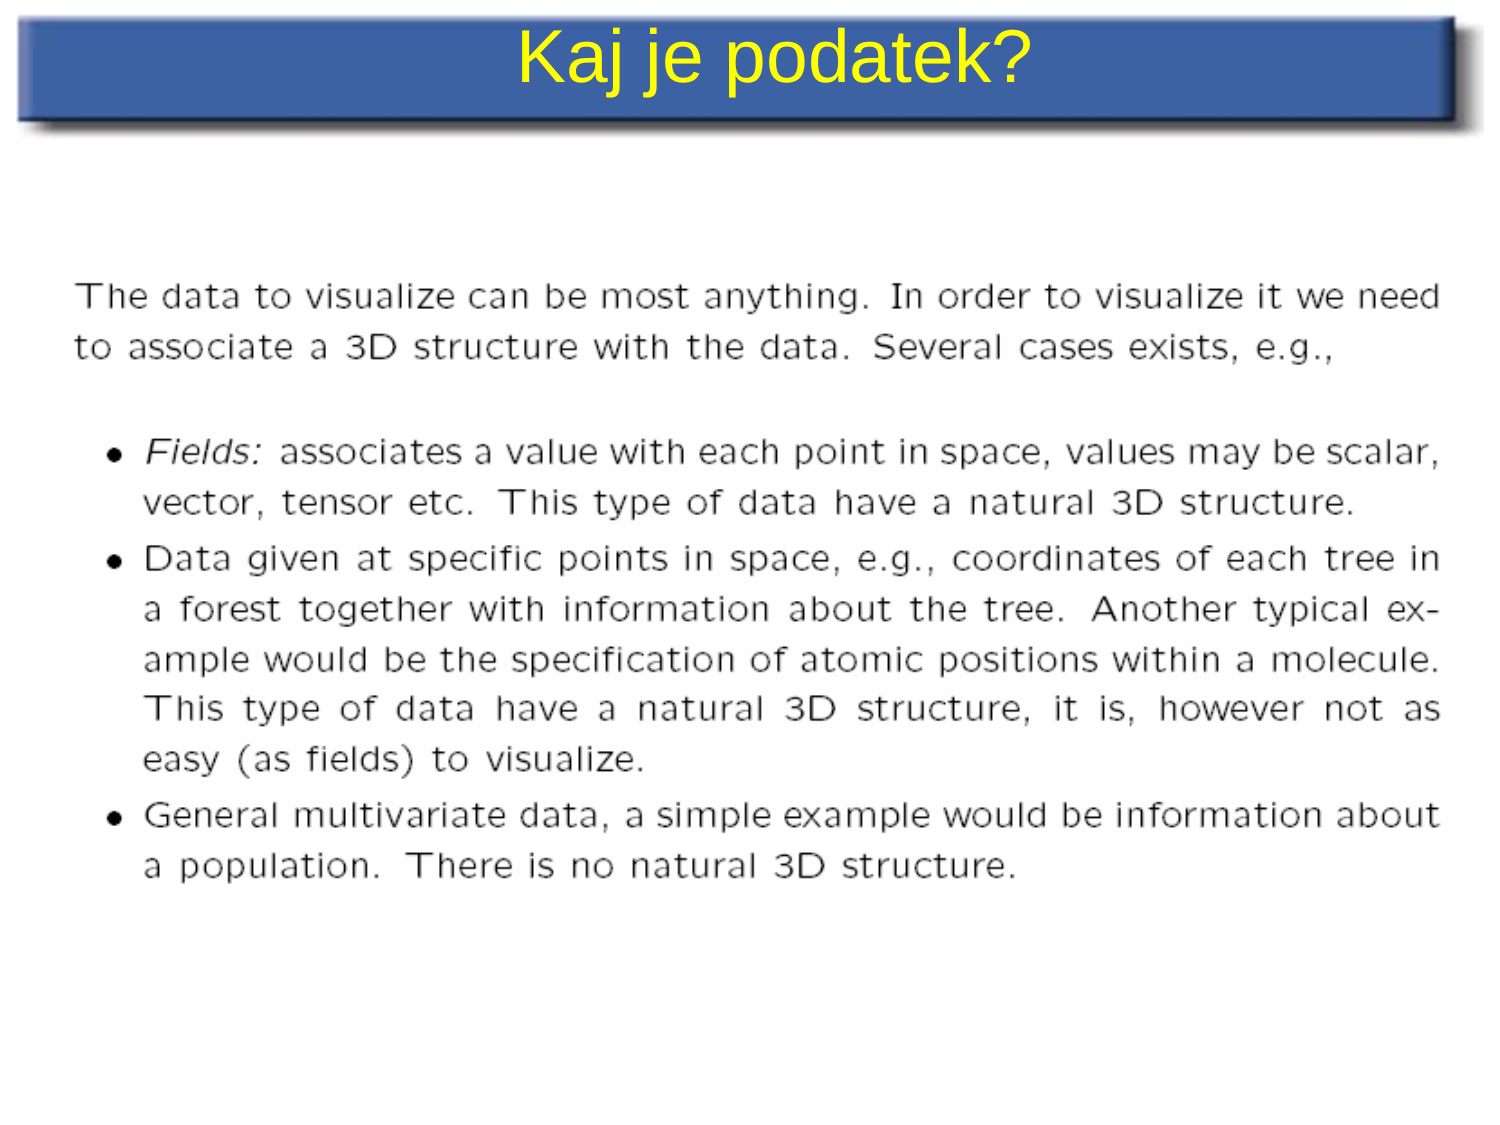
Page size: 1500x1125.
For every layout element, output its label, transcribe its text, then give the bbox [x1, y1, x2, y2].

picture [64, 271, 1459, 929]
text_box Kaj je podatek? [501, 0, 1049, 106]
picture [16, 13, 1484, 141]
